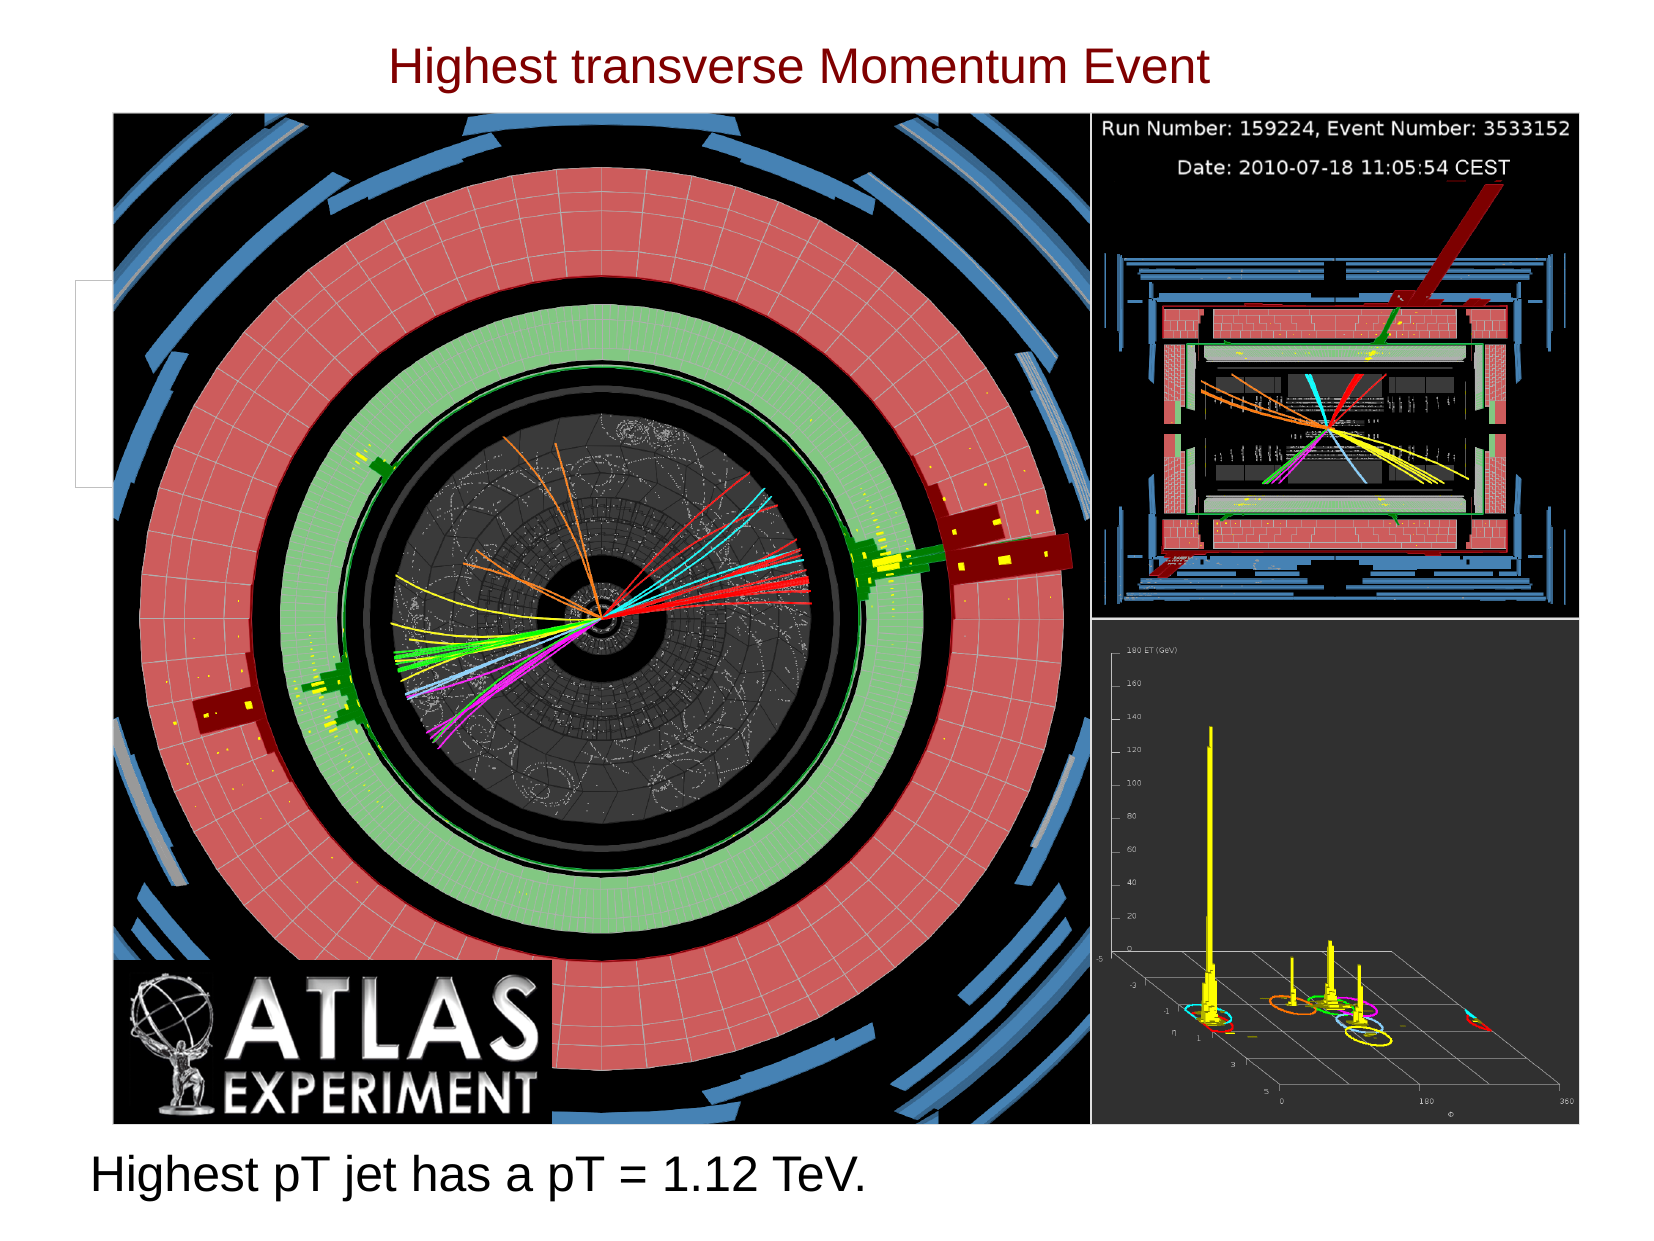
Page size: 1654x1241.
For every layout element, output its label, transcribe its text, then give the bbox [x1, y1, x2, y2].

text_box Highest pT jet has a pT = 1.12 TeV. [75, 1138, 1654, 1241]
text_box Highest transverse Momentum Event [373, 7, 1247, 107]
picture [112, 112, 1580, 1126]
